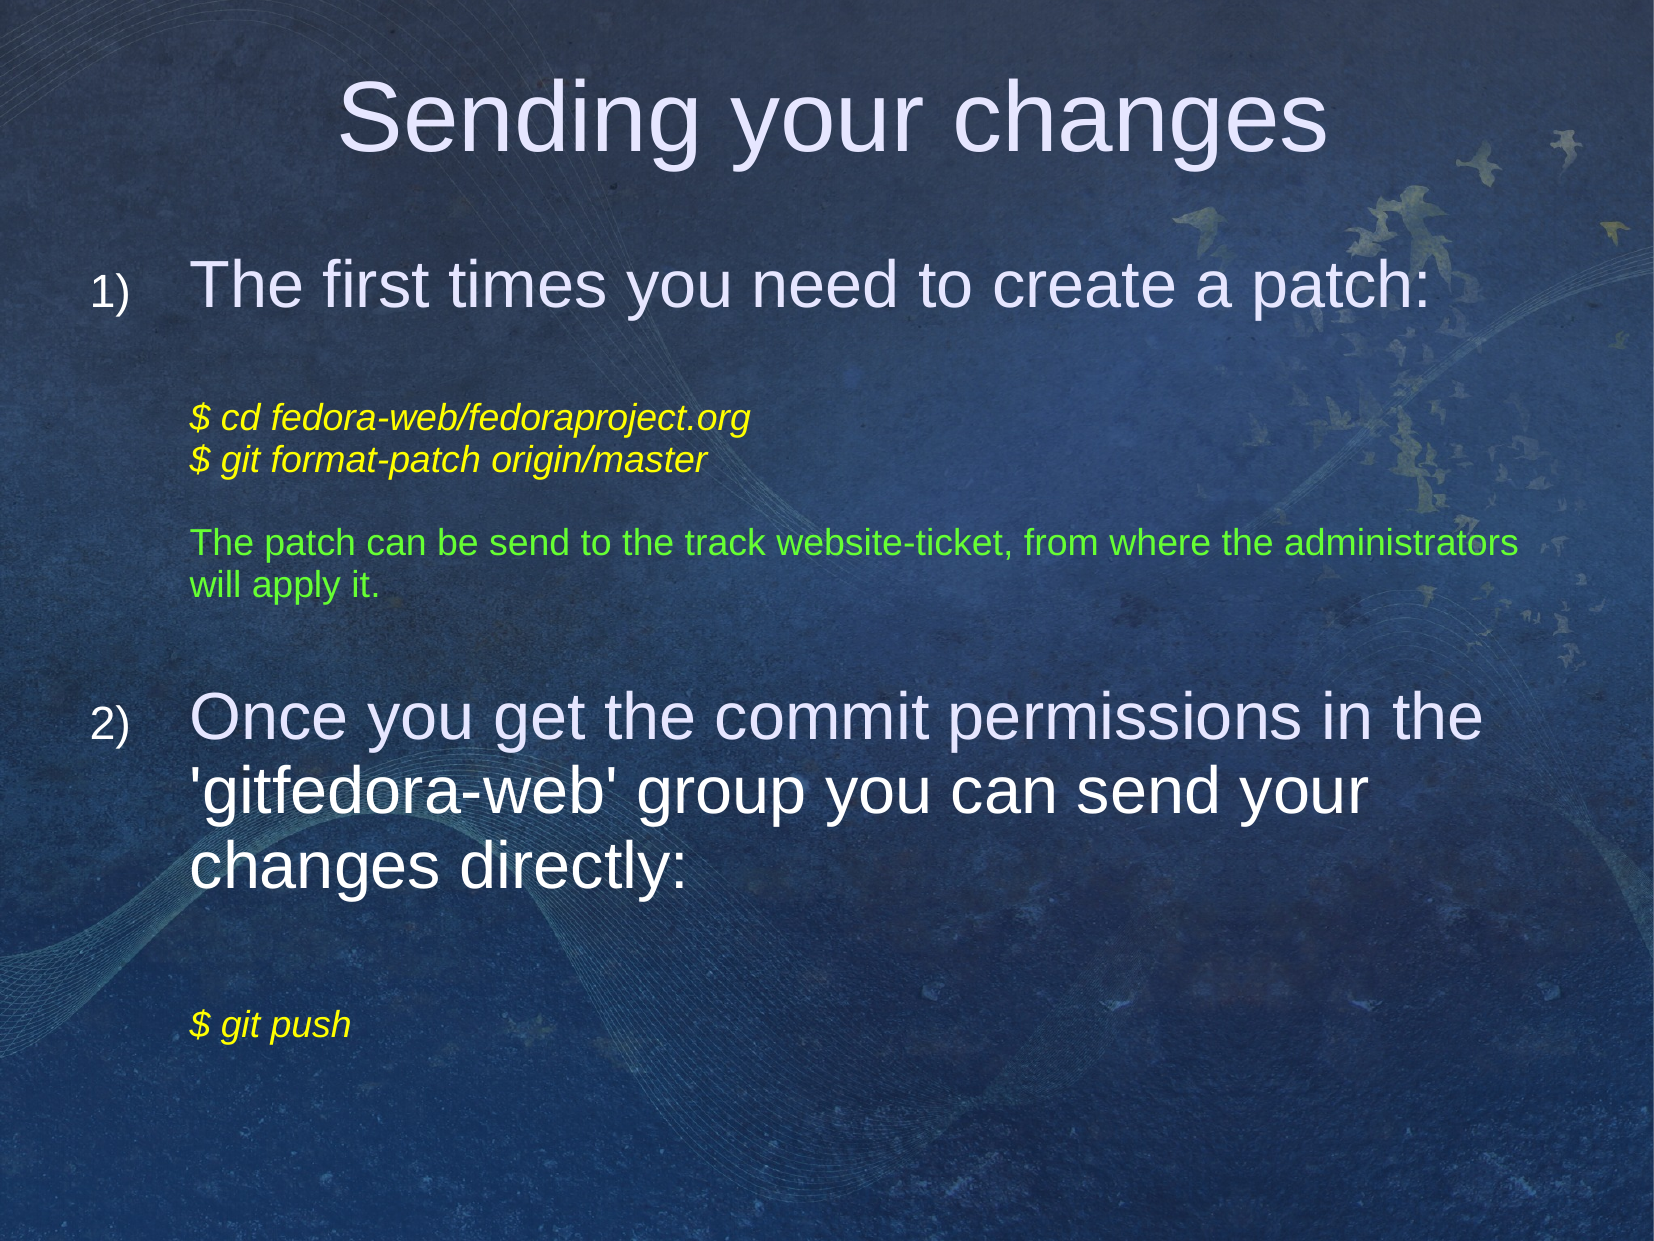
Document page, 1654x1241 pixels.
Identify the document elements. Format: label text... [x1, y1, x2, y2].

picture [0, 0, 1654, 1241]
text_box Sending your changes The first times you need to create a patch: $ cd fedora-web/fedoraproject.org $ git format-patch origin/master The patch can be send to the track website-ticket, from where the administrators will apply it. Once you get the commit permissions in the 'gitfedora-web' group you can send your changes directly: $ git push [89, 55, 1578, 1127]
